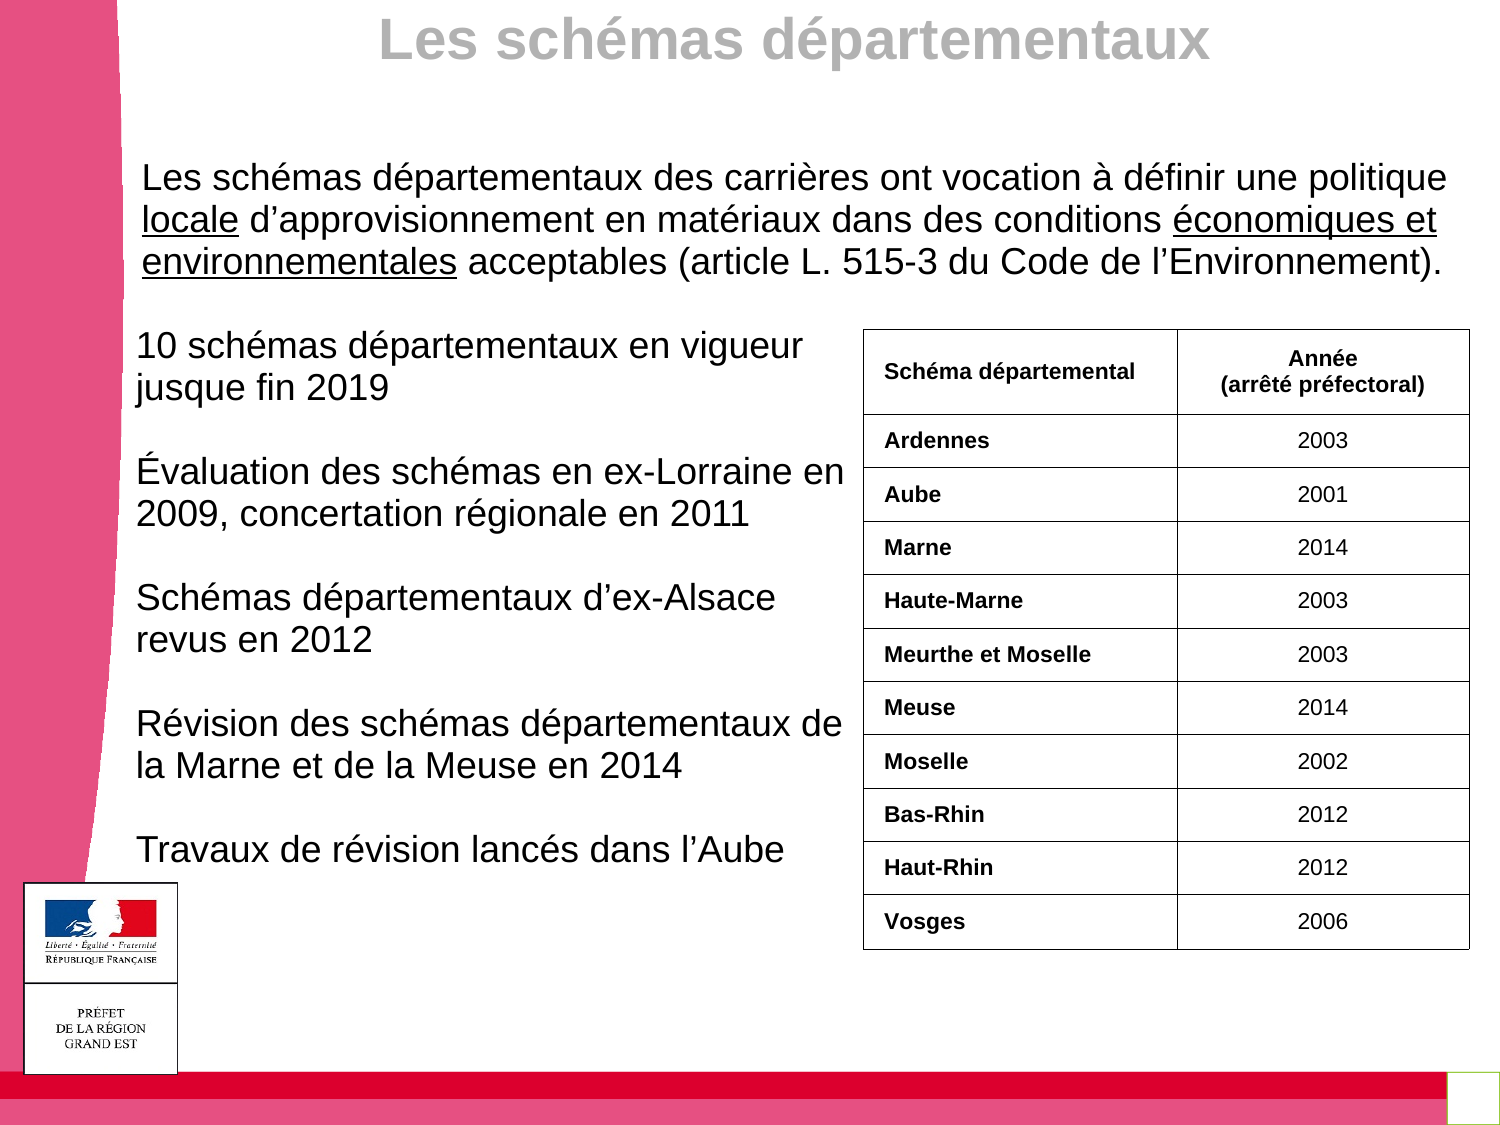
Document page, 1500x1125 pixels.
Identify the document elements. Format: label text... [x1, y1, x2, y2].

table_cell 2003 [1178, 415, 1469, 467]
table_cell 2012 [1178, 842, 1469, 894]
table_cell 2012 [1178, 789, 1469, 841]
table_cell 2003 [1178, 629, 1469, 681]
table_cell Vosges [864, 895, 1177, 949]
table_cell Marne [864, 522, 1177, 574]
table_header Année (arrêté préfectoral) [1178, 330, 1469, 414]
table_cell 2002 [1178, 735, 1469, 788]
table_cell 2014 [1178, 682, 1469, 734]
table_cell Meurthe et Moselle [864, 629, 1177, 681]
table_cell 2006 [1178, 895, 1469, 949]
table_cell Bas-Rhin [864, 789, 1177, 841]
picture [0, 0, 1500, 1125]
title 10 schémas départementaux en vigueur jusque fin 2019 Évaluation des schémas en ex-Lorraine en 2009, concertation régionale en 2011 Schémas départementaux d’ex-Alsace revus en 2012 Révision des schémas départementaux de la Marne et de la Meuse en 2014 Travaux de révision lancés dans l’Aube [135, 275, 863, 920]
table_cell 2003 [1178, 575, 1469, 628]
table_cell Moselle [864, 735, 1177, 788]
table_cell 2001 [1178, 468, 1469, 521]
title Les schémas départementaux [96, 6, 1495, 72]
title Les schémas départementaux des carrières ont vocation à définir une politique locale d’approvisionnement en matériaux dans des conditions économiques et environnementales acceptables (article L. 515-3 du Code de l’Environnement). [141, 129, 1489, 310]
table_header Schéma départemental [864, 330, 1177, 414]
table_cell Haut-Rhin [864, 842, 1177, 894]
table_cell Ardennes [864, 415, 1177, 467]
table_cell 2014 [1178, 522, 1469, 574]
table_cell Aube [864, 468, 1177, 521]
table_cell Meuse [864, 682, 1177, 734]
table_cell Haute-Marne [864, 575, 1177, 628]
